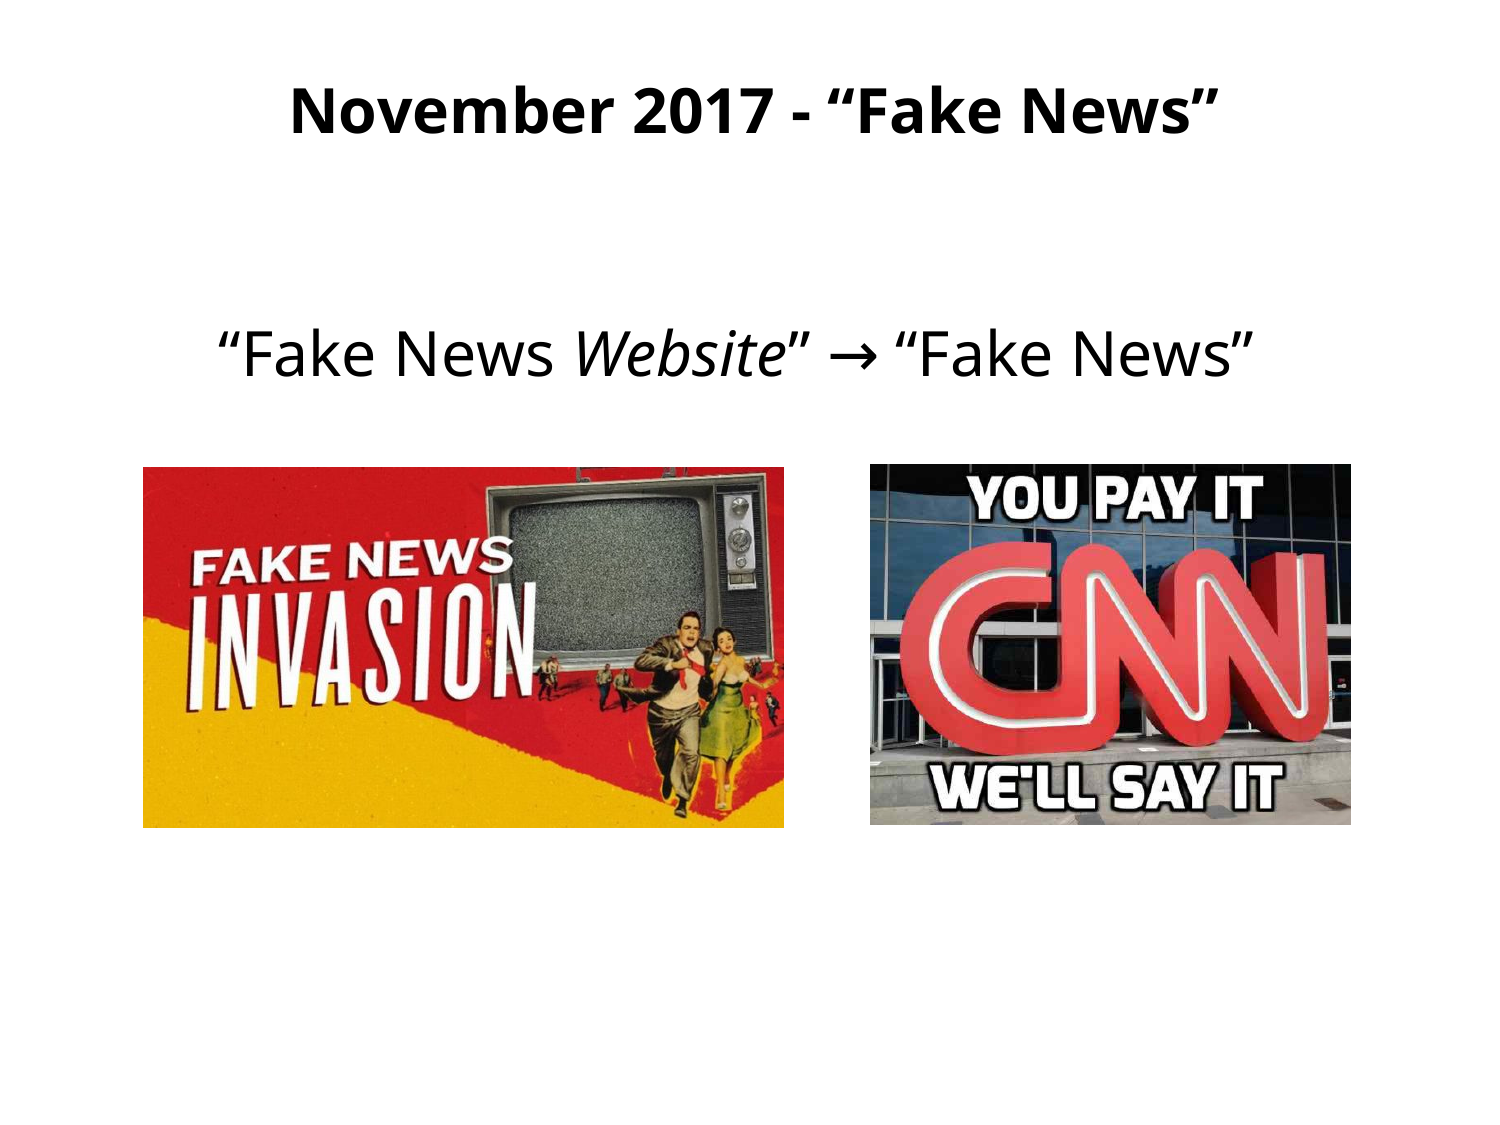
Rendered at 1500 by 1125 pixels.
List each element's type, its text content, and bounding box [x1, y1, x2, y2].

picture [870, 543, 1351, 825]
picture [143, 467, 784, 828]
text_box November 2017 - “Fake News” [86, 70, 1422, 300]
text_box “Fake News Website” → “Fake News” [106, 313, 1367, 543]
